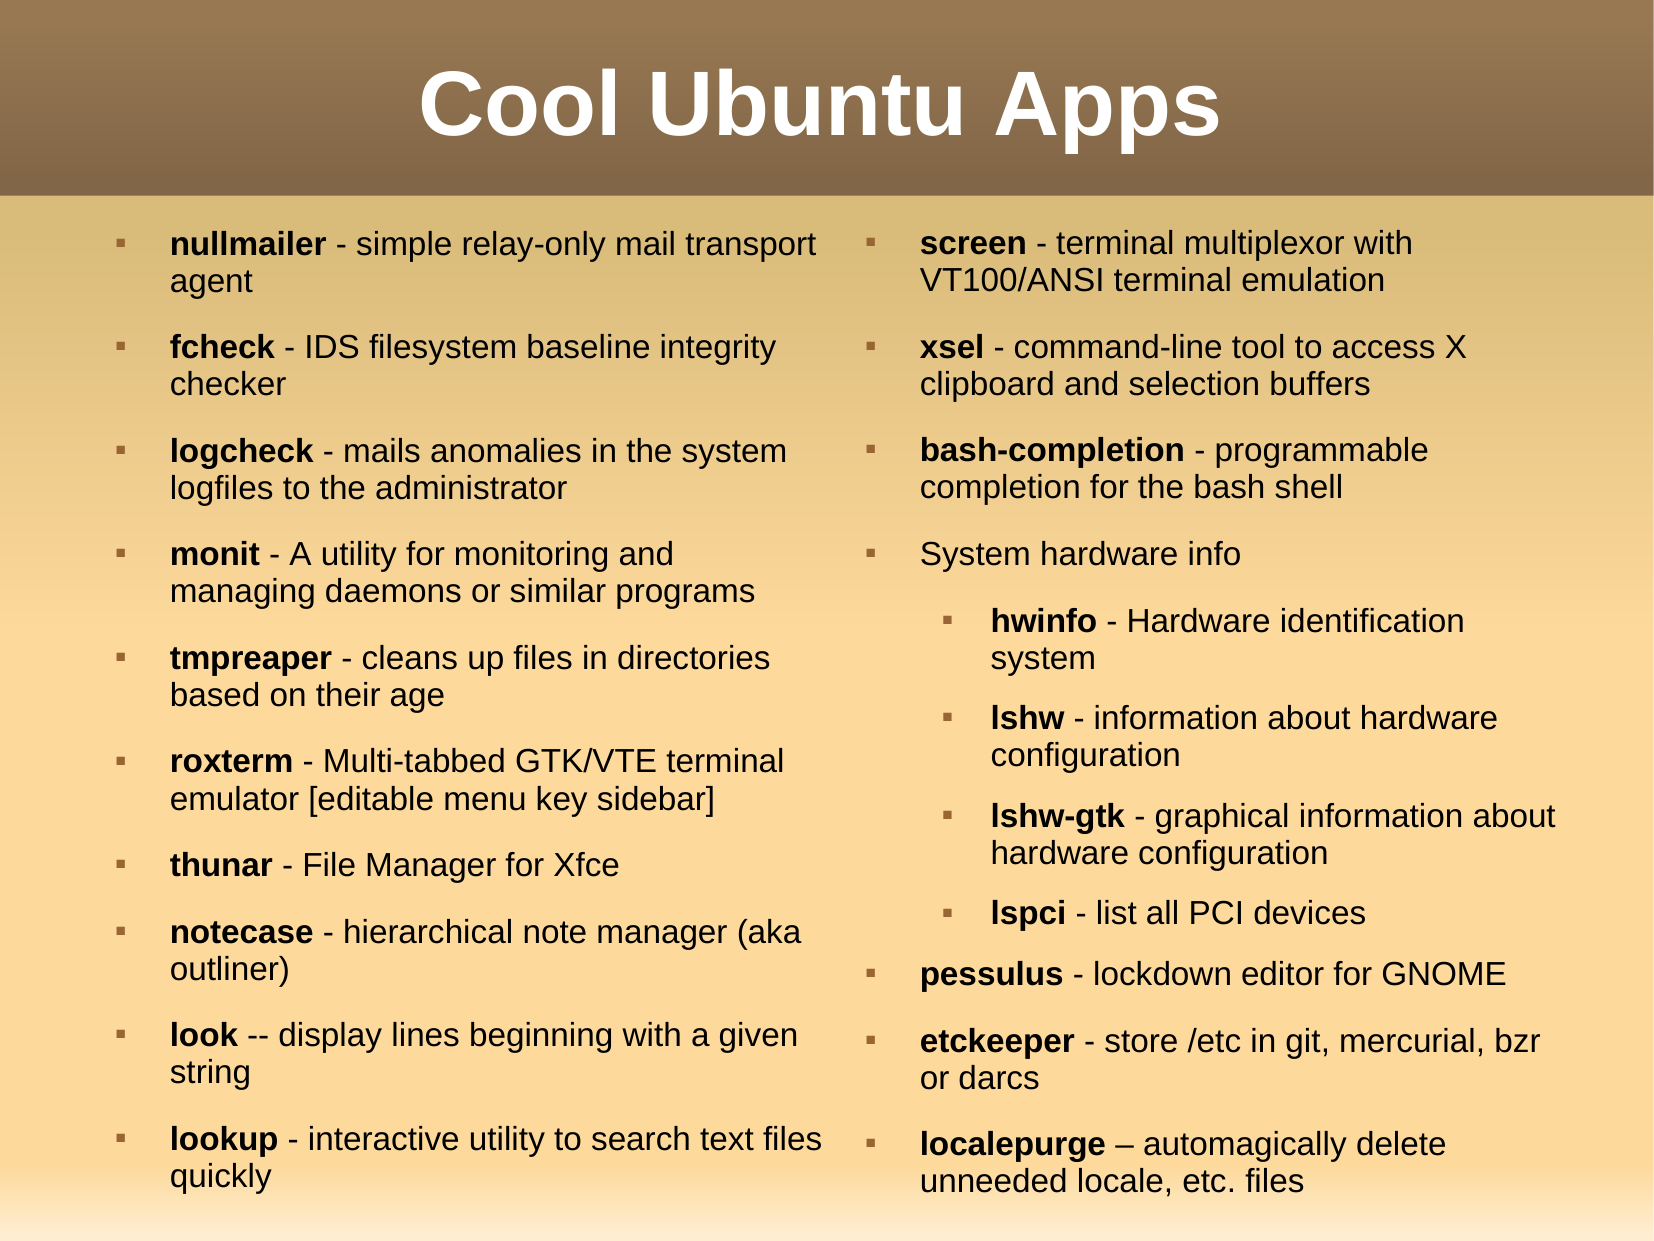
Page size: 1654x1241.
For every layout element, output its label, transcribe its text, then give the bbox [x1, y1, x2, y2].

list nullmailer - simple relay-only mail transport agent fcheck - IDS filesystem baseline integrity checker logcheck - mails anomalies in the system logfiles to the administrator monit - A utility for monitoring and managing daemons or similar programs tmpreaper - cleans up files in directories based on their age roxterm - Multi-tabbed GTK/VTE terminal emulator [editable menu key sidebar] thunar - File Manager for Xfce notecase - hierarchical note manager (aka outliner) look -- display lines beginning with a given string lookup - interactive utility to search text files quickly [98, 225, 826, 1195]
list screen - terminal multiplexor with VT100/ANSI terminal emulation xsel - command-line tool to access X clipboard and selection buffers bash-completion - programmable completion for the bash shell System hardware info hwinfo - Hardware identification system lshw - information about hardware configuration lshw-gtk - graphical information about hardware configuration lspci - list all PCI devices pessulus - lockdown editor for GNOME etckeeper - store /etc in git, mercurial, bzr or darcs localepurge – automagically delete unneeded locale, etc. files [848, 224, 1576, 1201]
title Cool Ubuntu Apps [76, 0, 1565, 208]
picture [0, 0, 1654, 1241]
